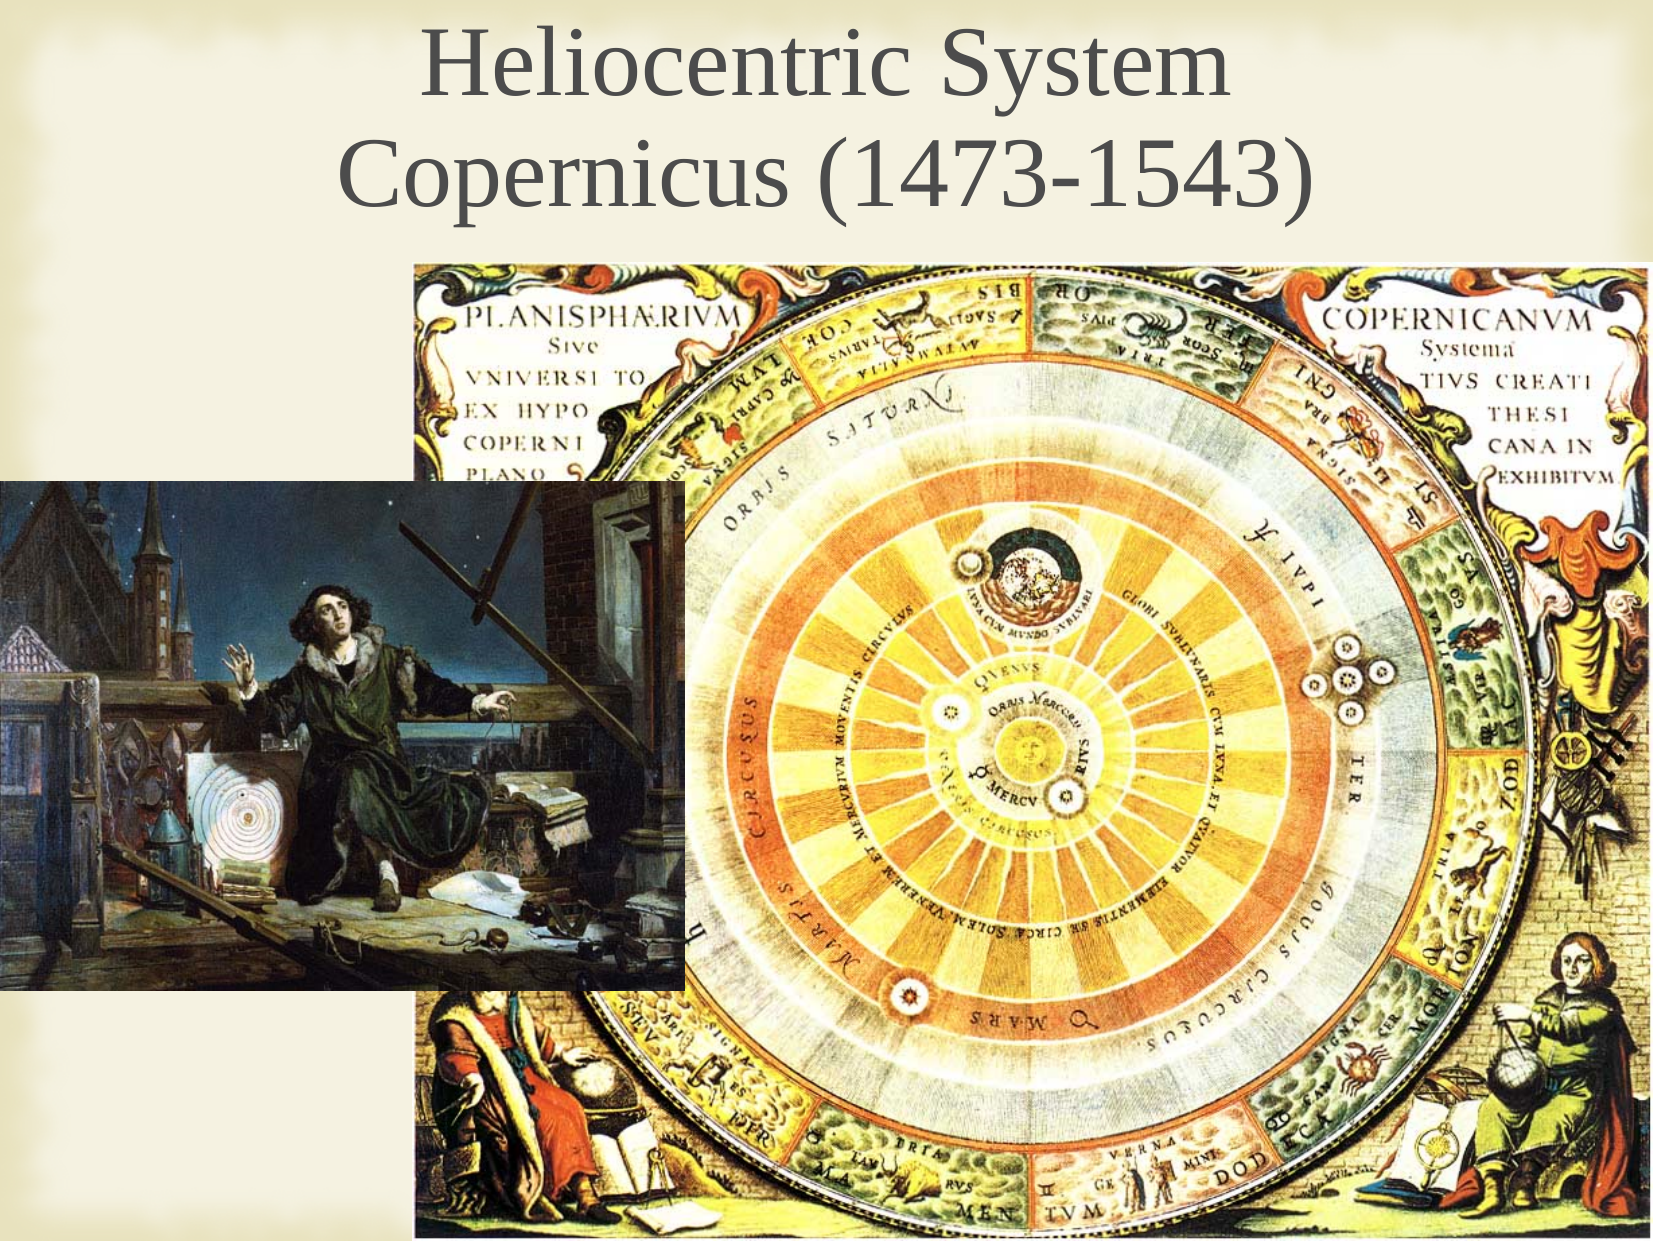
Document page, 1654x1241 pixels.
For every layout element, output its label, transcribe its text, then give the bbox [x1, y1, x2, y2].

picture [0, 0, 1653, 1241]
title Heliocentric System Copernicus (1473-1543) [82, 6, 1571, 229]
